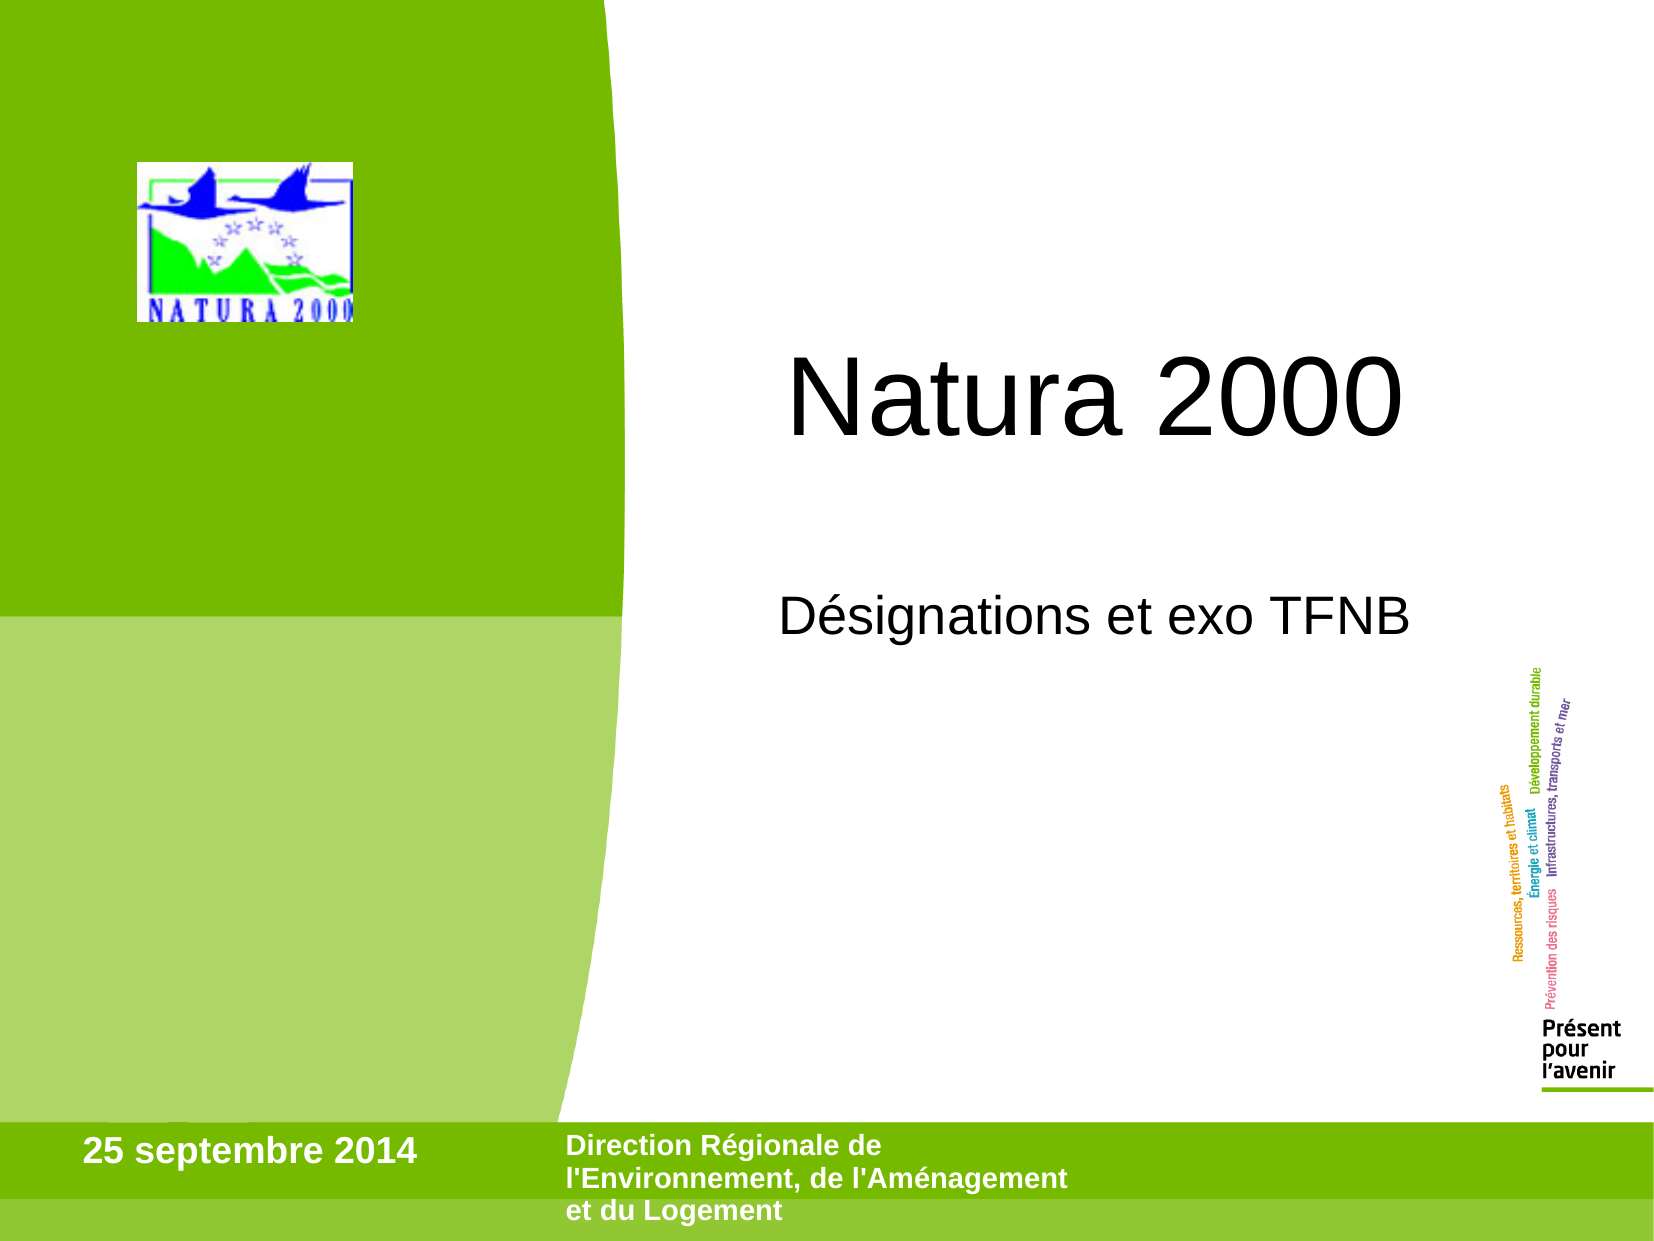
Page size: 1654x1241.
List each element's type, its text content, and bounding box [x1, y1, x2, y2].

picture [0, 0, 1654, 1241]
title Natura 2000 Désignations et exo TFNB [649, 294, 1542, 680]
